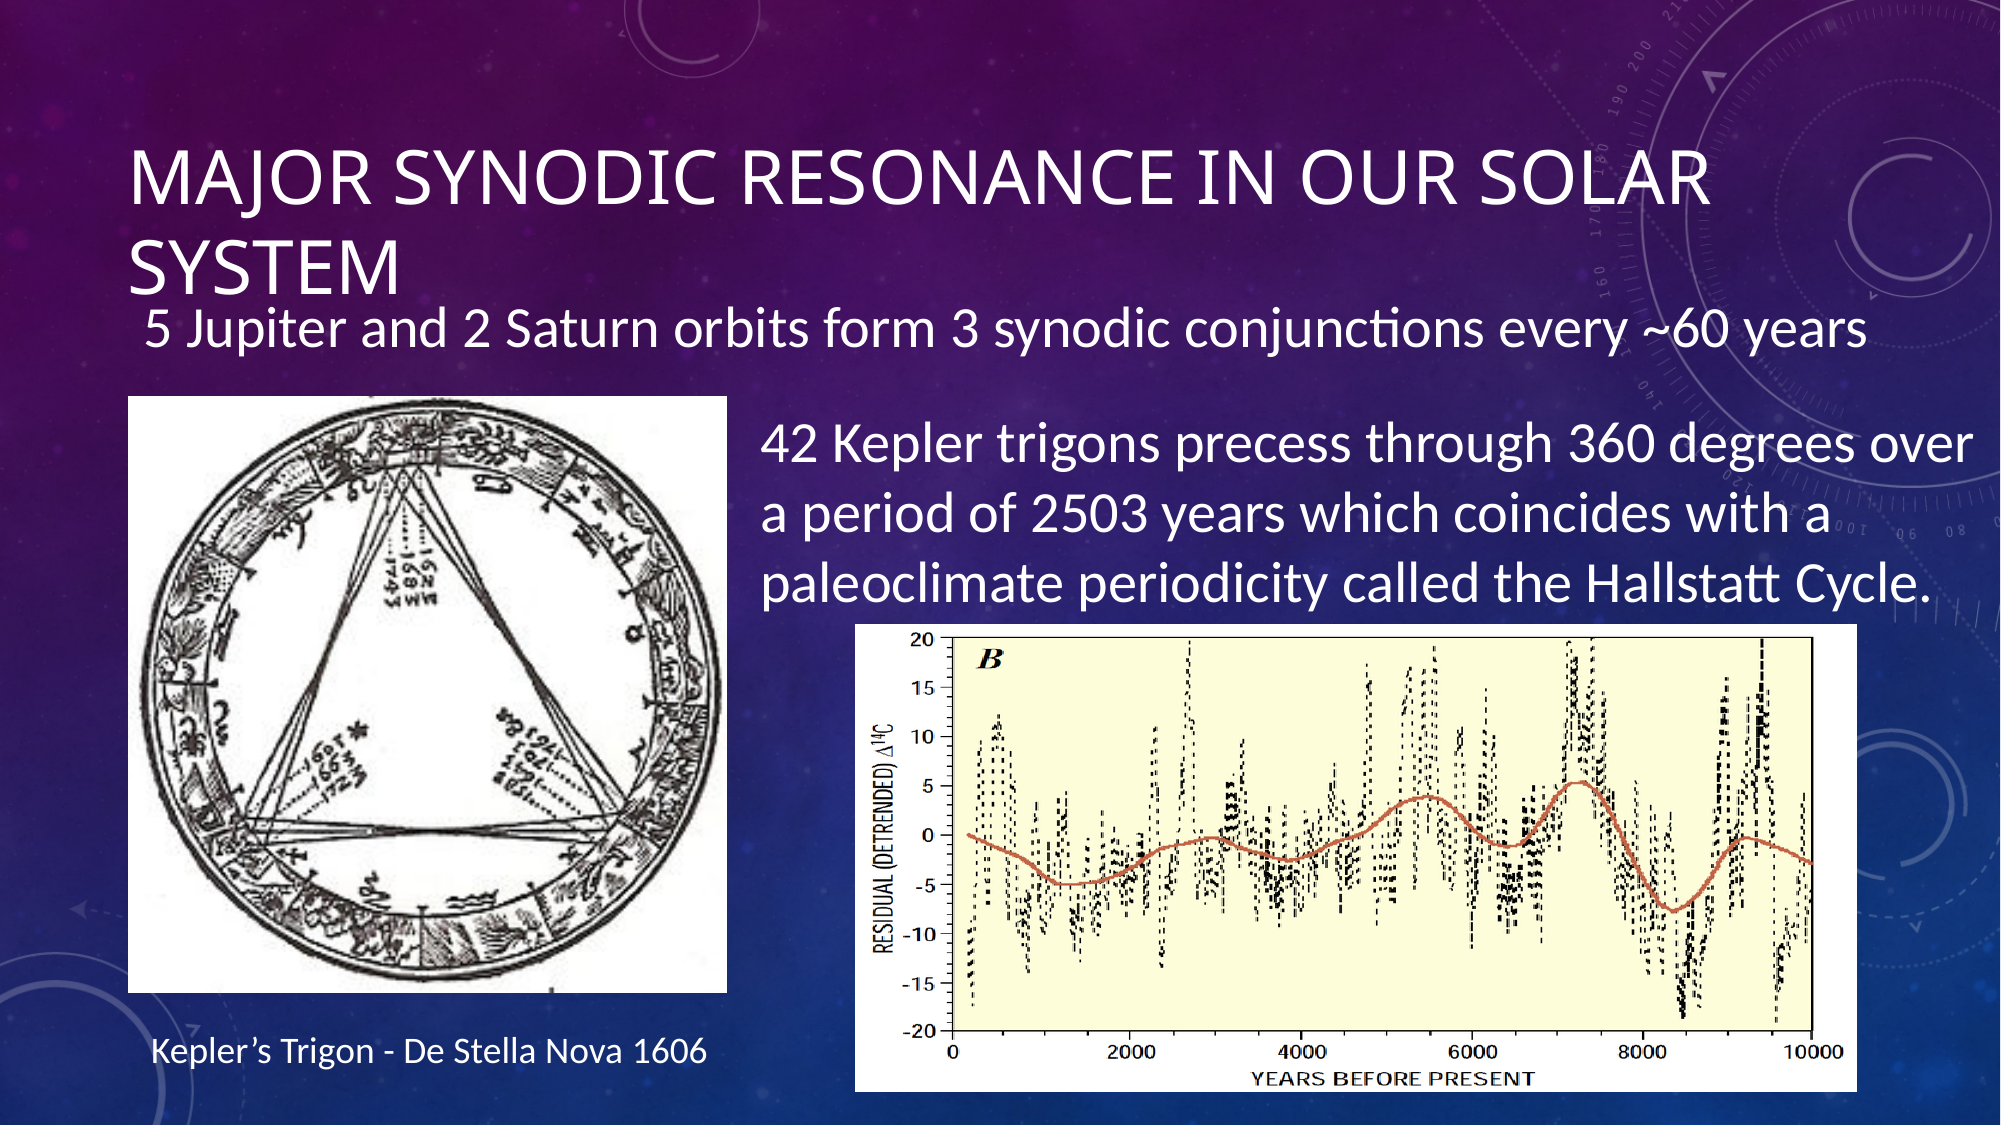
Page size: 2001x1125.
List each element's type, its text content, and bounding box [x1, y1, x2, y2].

picture [0, 0, 2001, 1125]
text_box 42 Kepler trigons precess through 360 degrees over a period of 2503 years which coincides with a paleoclimate periodicity called the Hallstatt Cycle. [745, 396, 2000, 762]
text_box Kepler’s Trigon - De Stella Nova 1606 [136, 1018, 724, 1124]
title Major Synodic resonance in our solar system [112, 99, 1857, 339]
text_box 5 Jupiter and 2 Saturn orbits form 3 synodic conjunctions every ~60 years [128, 281, 1963, 367]
